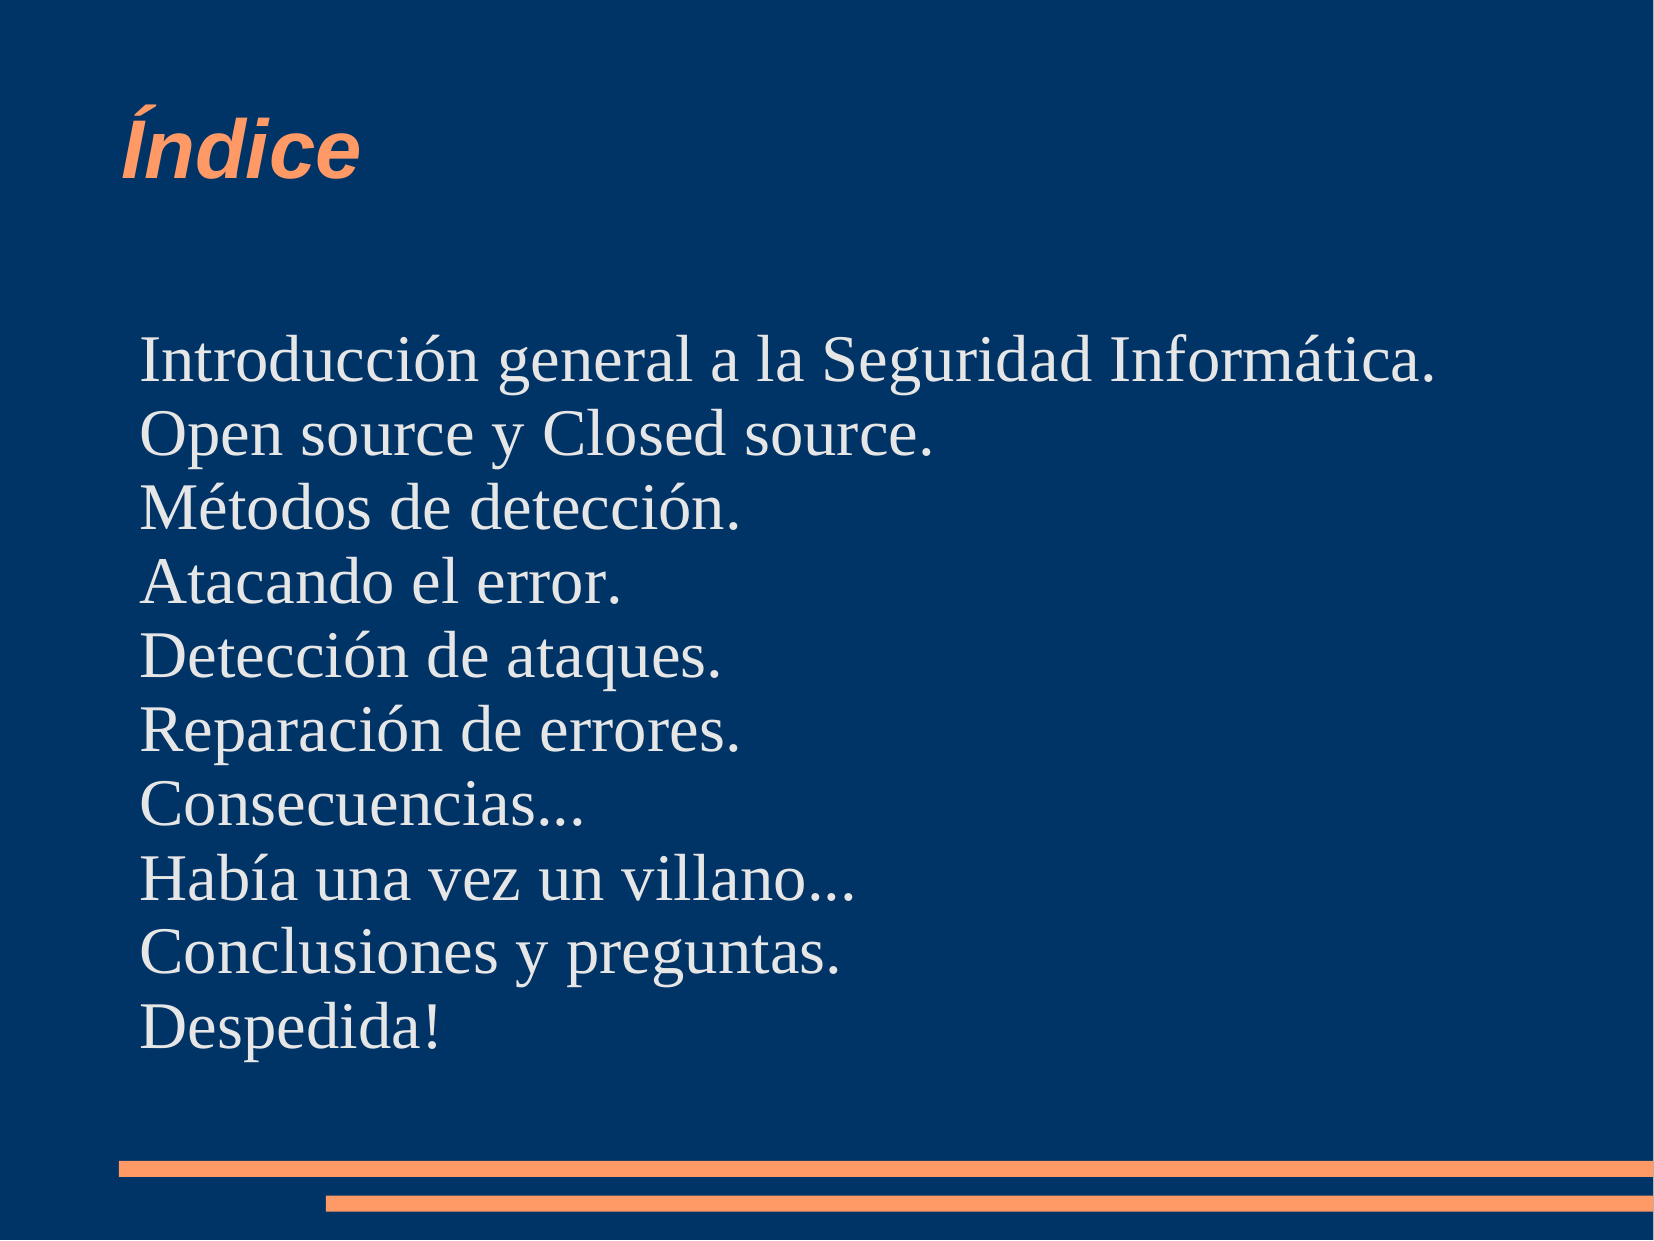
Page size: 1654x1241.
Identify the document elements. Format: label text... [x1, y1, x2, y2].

list Introducción general a la Seguridad Informática. Open source y Closed source. Métodos de detección. Atacando el error. Detección de ataques. Reparación de errores. Consecuencias... Había una vez un villano... Conclusiones y preguntas. Despedida! [121, 322, 1561, 1130]
title Índice [121, 53, 1534, 247]
